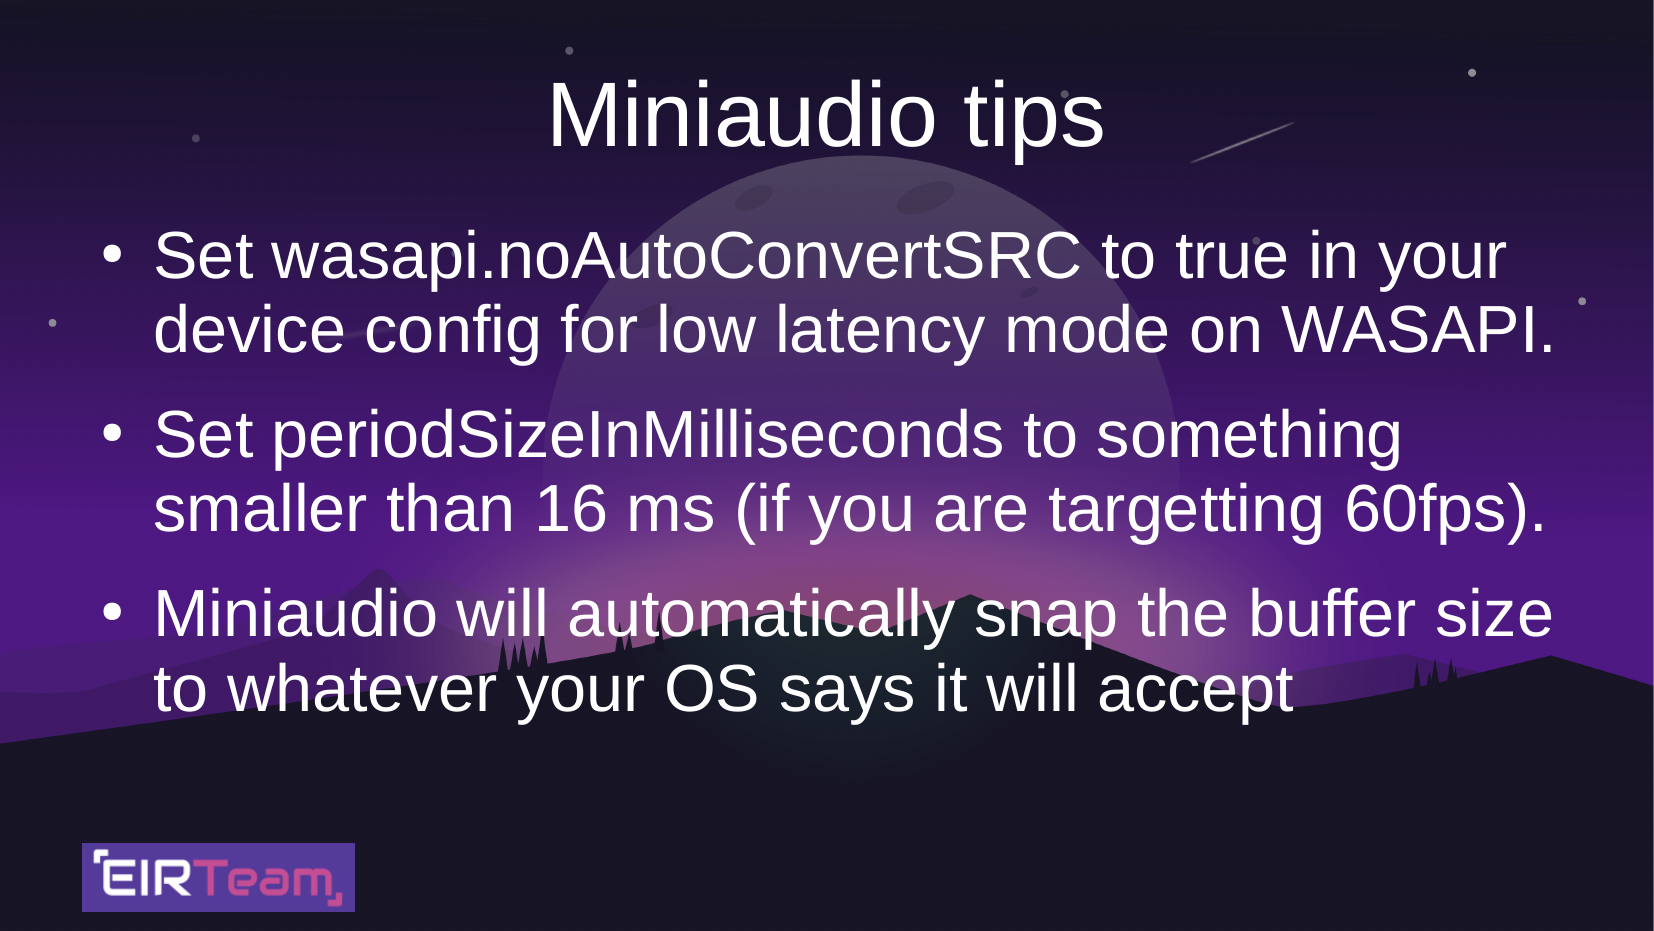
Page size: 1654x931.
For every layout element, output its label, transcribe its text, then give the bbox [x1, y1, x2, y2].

list Set wasapi.noAutoConvertSRC to true in your device config for low latency mode on WASAPI. Set periodSizeInMilliseconds to something smaller than 16 ms (if you are targetting 60fps). Miniaudio will automatically snap the buffer size to whatever your OS says it will accept [82, 217, 1571, 758]
picture [0, 0, 1654, 931]
title Miniaudio tips [82, 12, 1571, 217]
